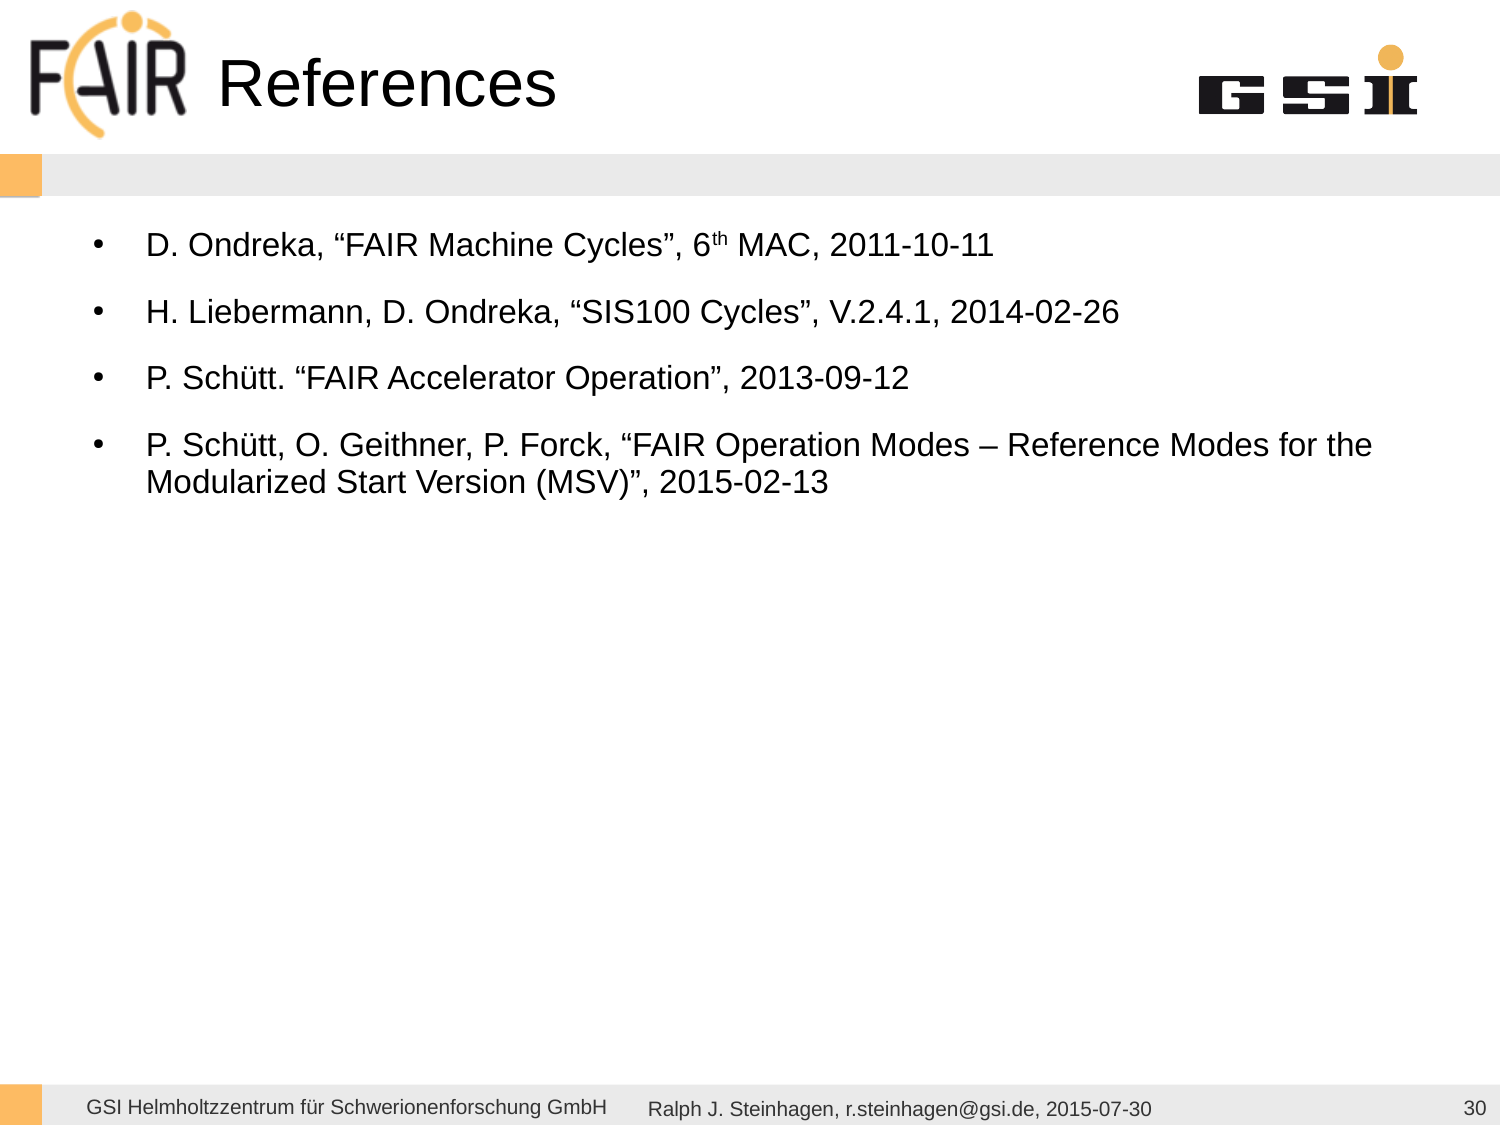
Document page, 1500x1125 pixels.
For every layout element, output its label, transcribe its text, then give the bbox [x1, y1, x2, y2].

list D. Ondreka, “FAIR Machine Cycles”, 6th MAC, 2011-10-11 H. Liebermann, D. Ondreka, “SIS100 Cycles”, V.2.4.1, 2014-02-26 P. Schütt. “FAIR Accelerator Operation”, 2013-09-12 P. Schütt, O. Geithner, P. Forck, “FAIR Operation Modes – Reference Modes for the Modularized Start Version (MSV)”, 2015-02-13 [75, 226, 1425, 1050]
title References [217, 20, 1109, 147]
picture [1197, 42, 1419, 117]
picture [30, 9, 187, 141]
